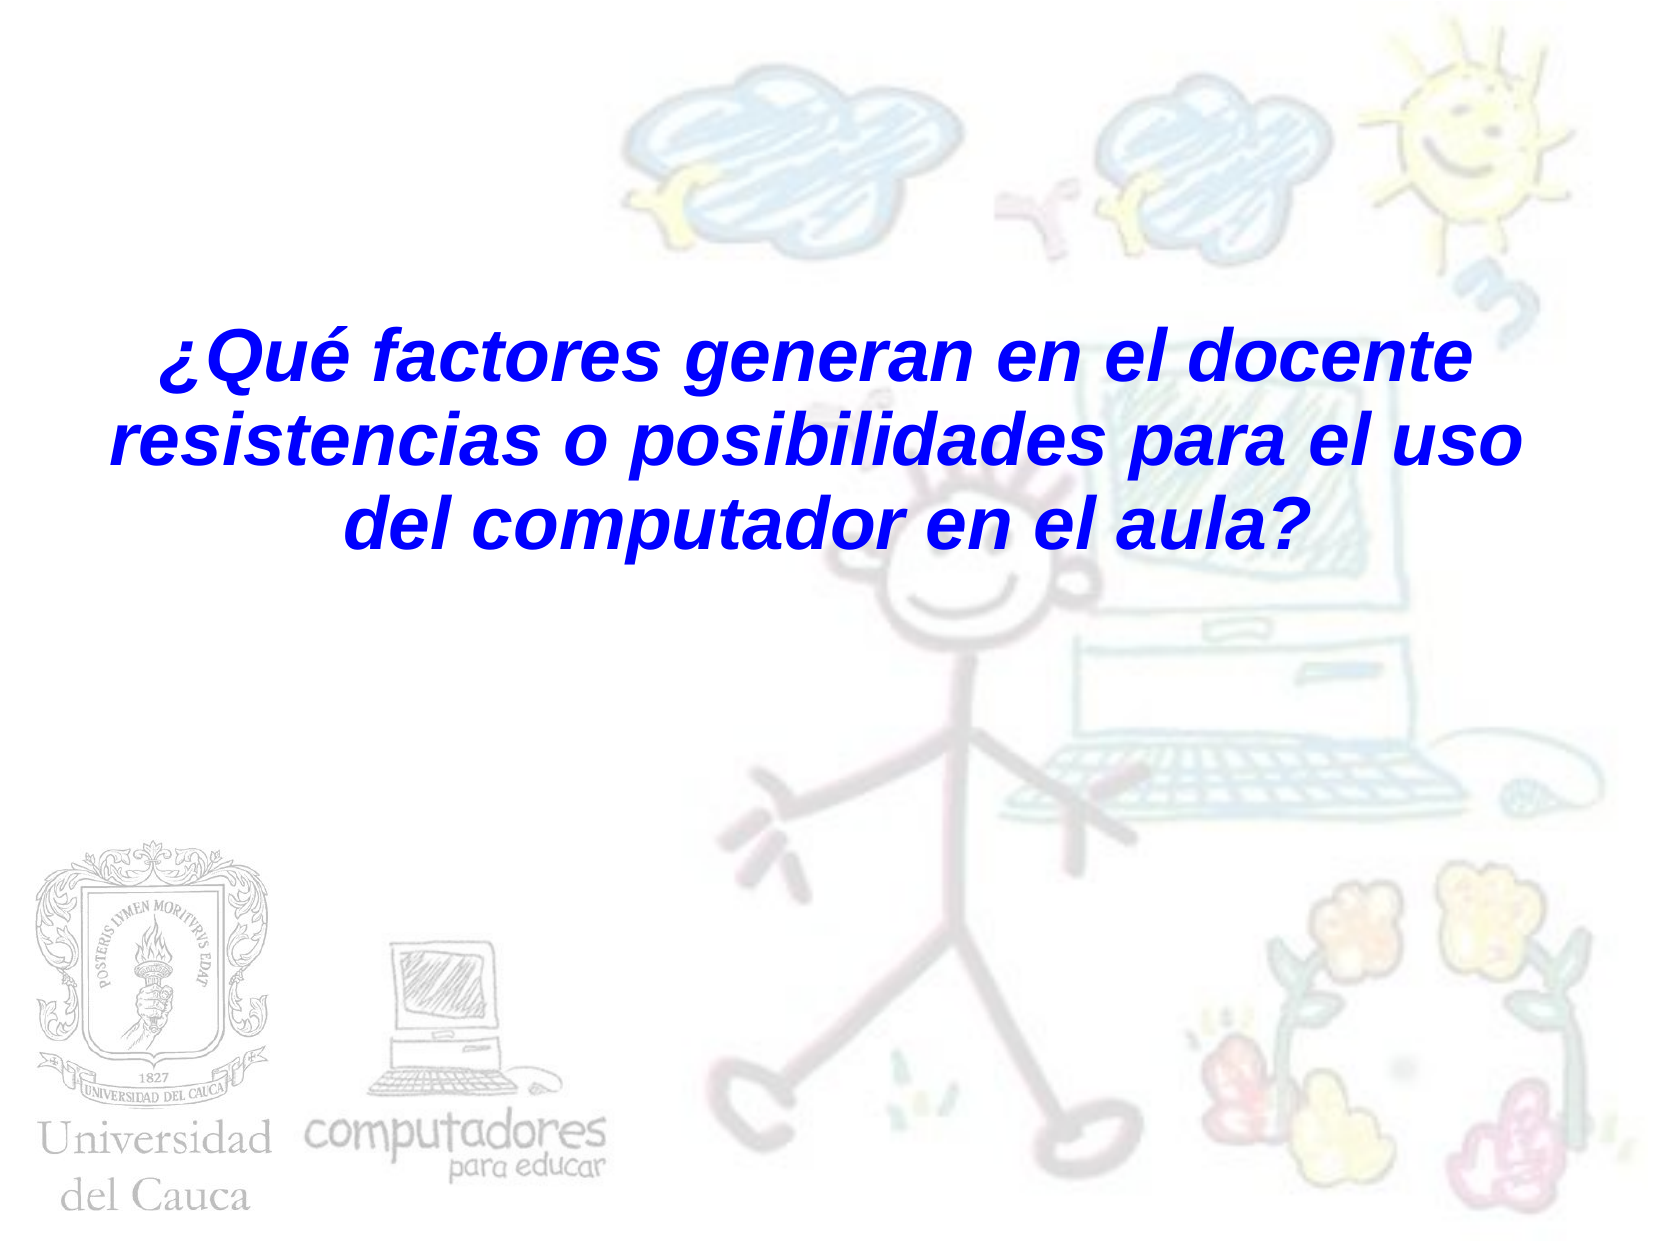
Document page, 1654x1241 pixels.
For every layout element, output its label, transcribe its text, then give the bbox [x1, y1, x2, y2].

picture [35, 839, 272, 1211]
text_box ¿Qué factores generan en el docente resistencias o posibilidades para el uso del computador en el aula? [94, 306, 1562, 574]
picture [283, 1, 1648, 1241]
